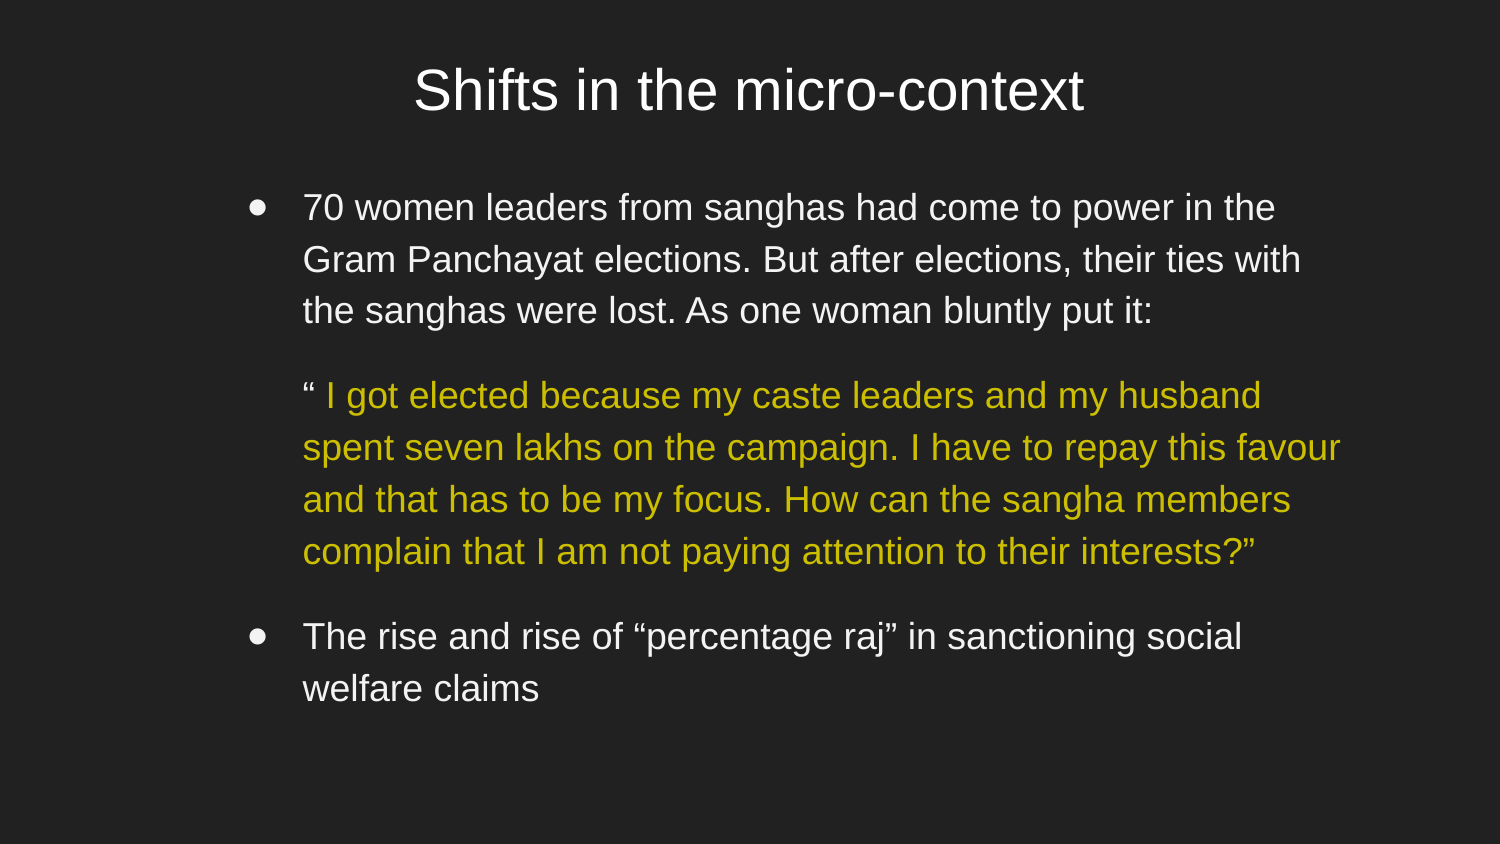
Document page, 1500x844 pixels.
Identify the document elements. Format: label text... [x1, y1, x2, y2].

list 70 women leaders from sanghas had come to power in the Gram Panchayat elections. But after elections, their ties with the sanghas were lost. As one woman bluntly put it: “ I got elected because my caste leaders and my husband spent seven lakhs on the campaign. I have to repay this favour and that has to be my focus. How can the sangha members complain that I am not paying attention to their interests?” The rise and rise of “percentage raj” in sanctioning social welfare claims [212, 161, 1364, 750]
title Shifts in the micro-context [51, 37, 1449, 132]
